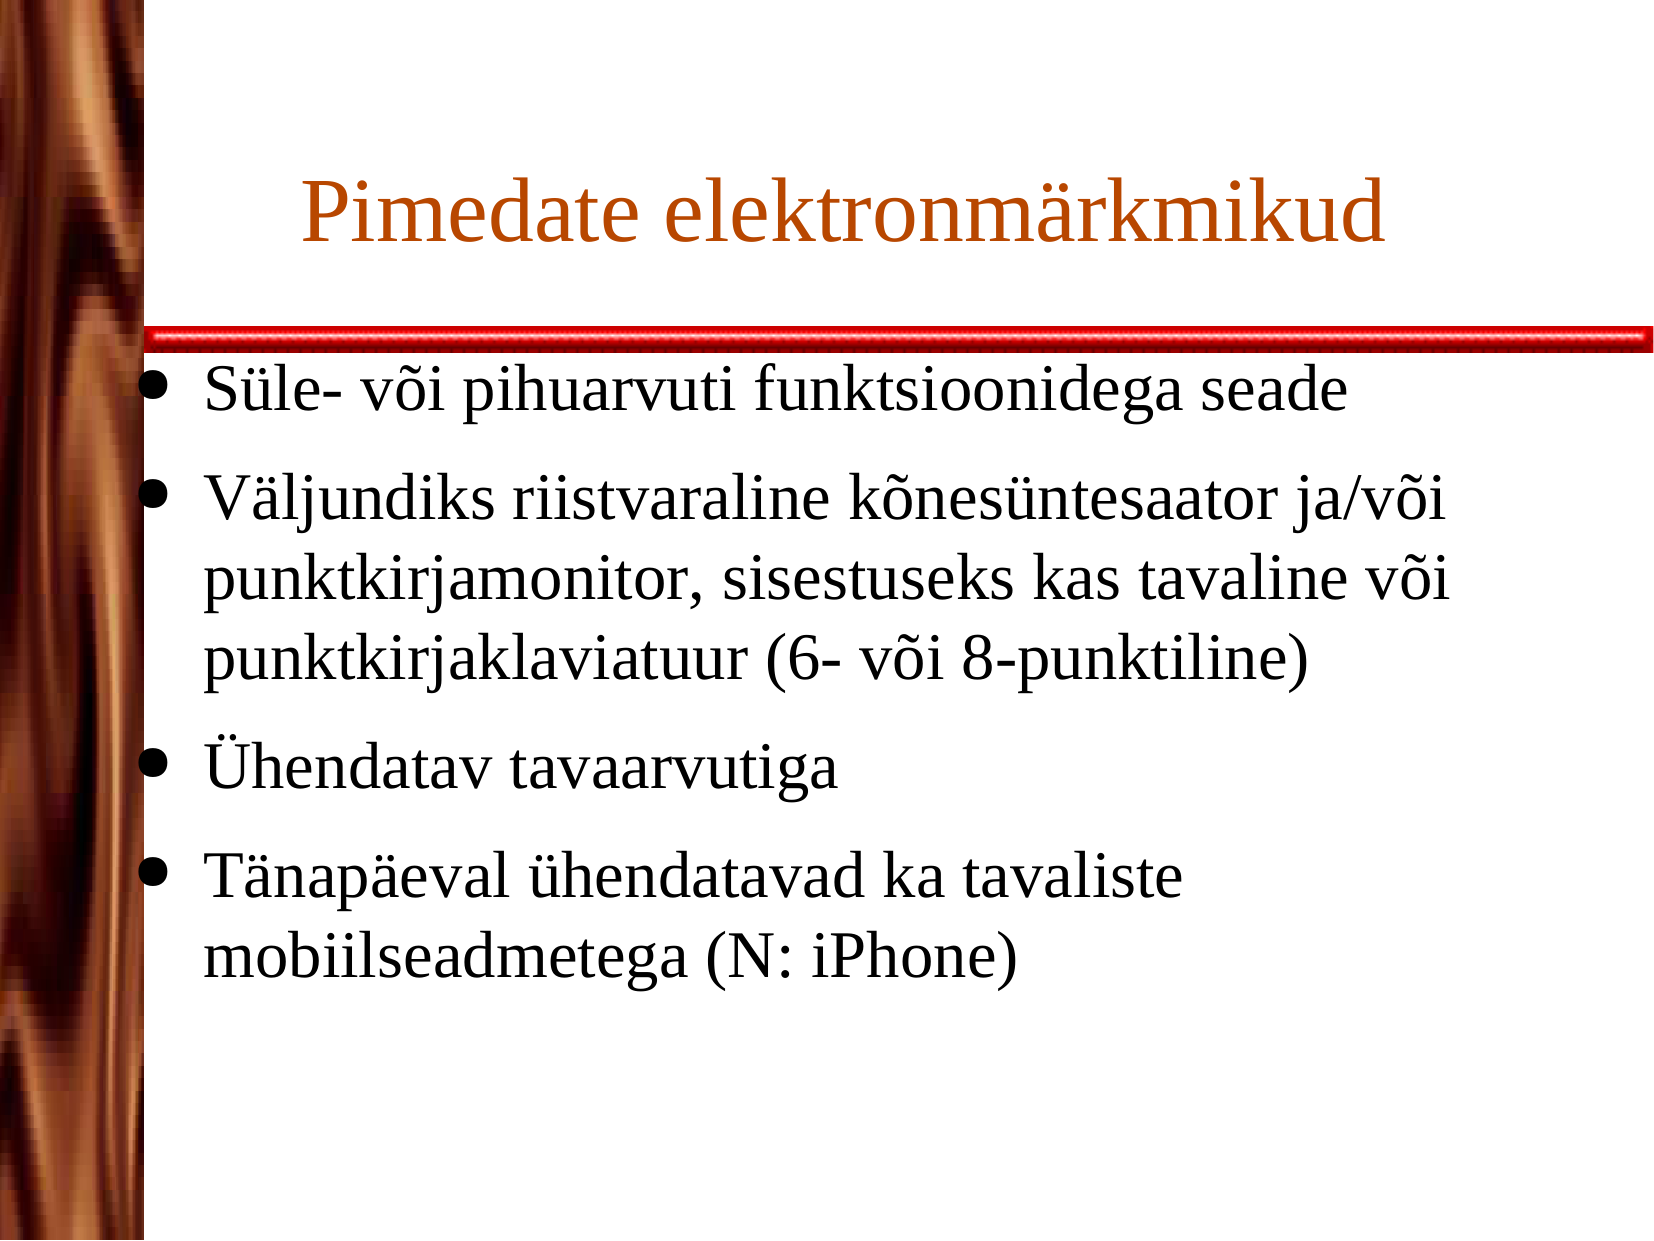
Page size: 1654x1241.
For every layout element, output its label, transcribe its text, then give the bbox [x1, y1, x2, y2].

list Süle- või pihuarvuti funktsioonidega seade Väljundiks riistvaraline kõnesüntesaator ja/või punktkirjamonitor, sisestuseks kas tavaline või punktkirjaklaviatuur (6- või 8-punktiline) Ühendatav tavaarvutiga Tänapäeval ühendatavad ka tavaliste mobiilseadmetega (N: iPhone) [121, 344, 1533, 1164]
picture [0, 0, 1654, 1240]
title Pimedate elektronmärkmikud [121, 100, 1533, 312]
